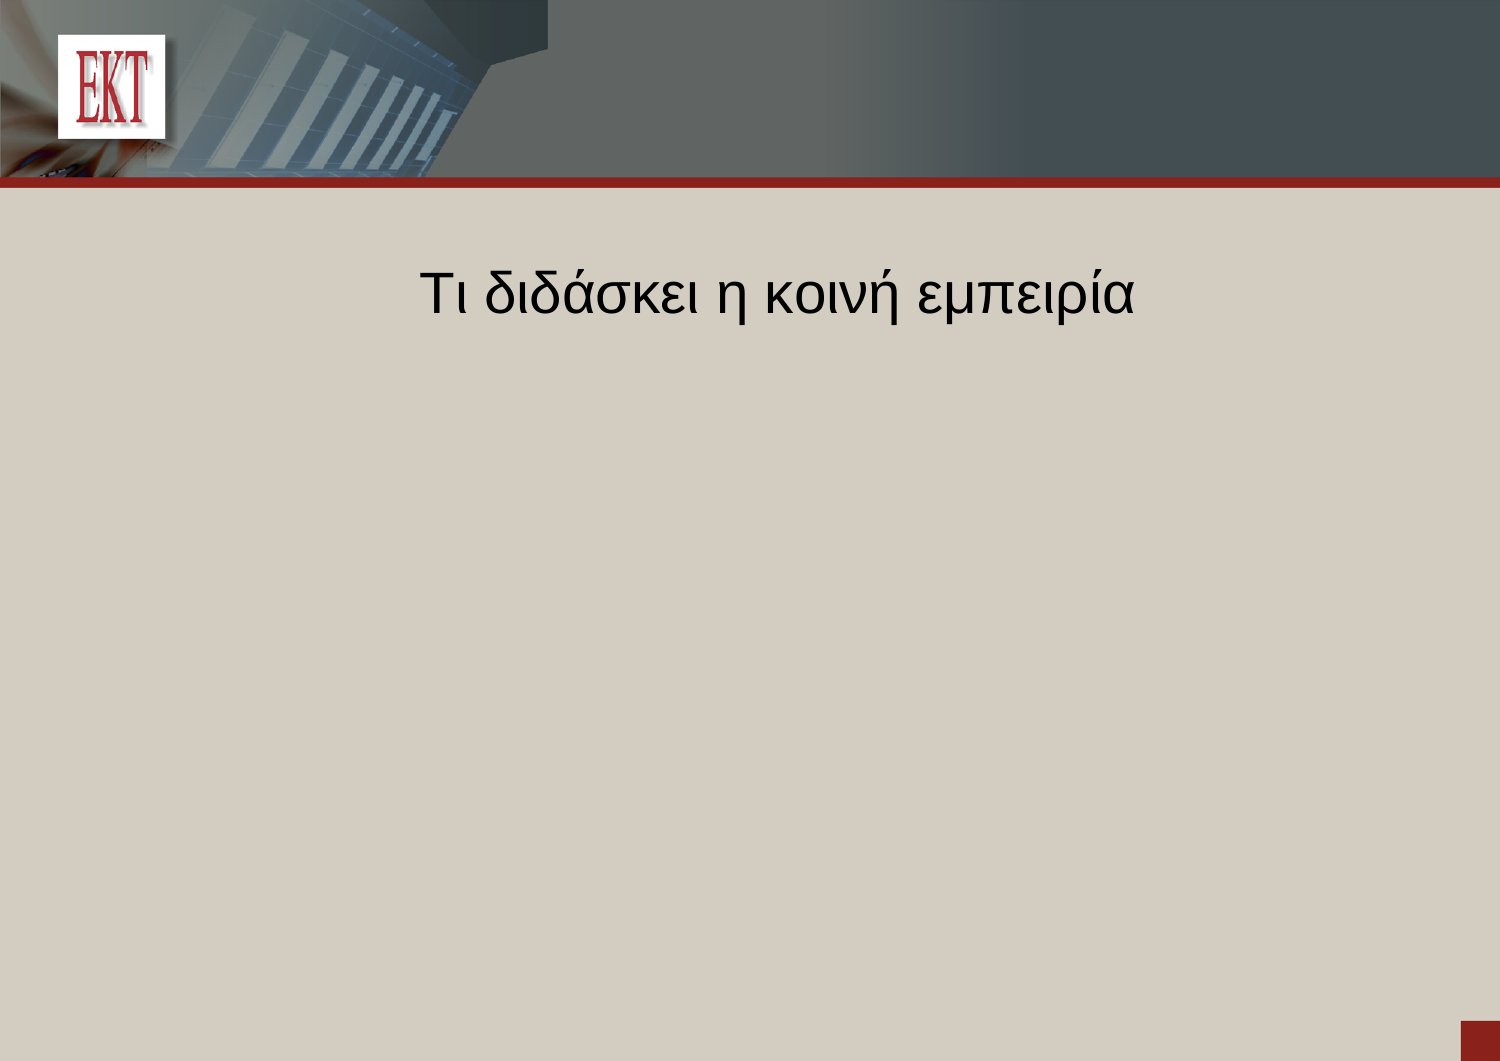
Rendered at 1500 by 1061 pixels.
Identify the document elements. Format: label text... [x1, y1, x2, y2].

list Τι διδάσκει η κοινή εμπειρία [75, 247, 1426, 948]
picture [0, 0, 1500, 1061]
